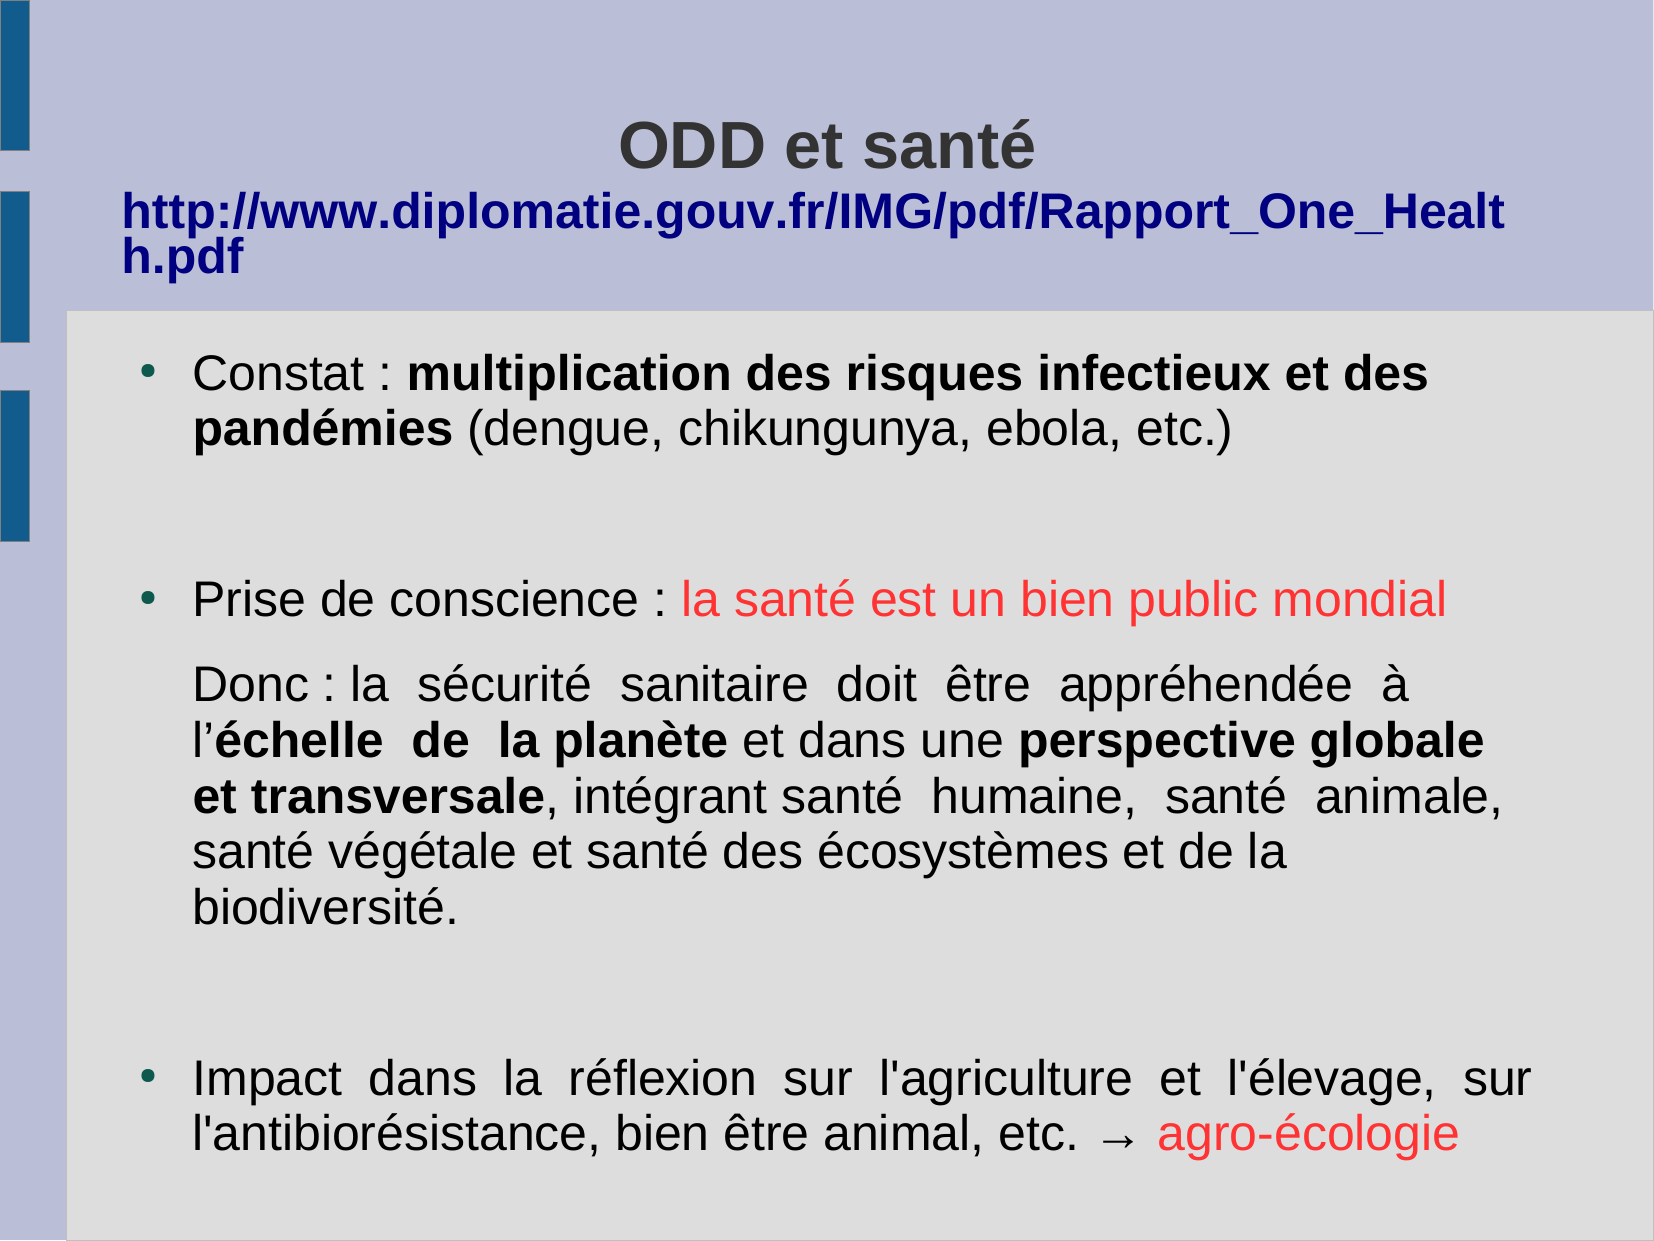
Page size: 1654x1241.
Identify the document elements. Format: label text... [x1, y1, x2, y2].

list Constat : multiplication des risques infectieux et des pandémies (dengue, chikungunya, ebola, etc.) Prise de conscience : la santé est un bien public mondial Donc : la sécurité sanitaire doit être appréhendée à l’échelle de la planète et dans une perspective globale et transversale, intégrant santé humaine, santé animale, santé végétale et santé des écosystèmes et de la biodiversité. Impact dans la réflexion sur l'agriculture et l'élevage, sur l'antibiorésistance, bien être animal, etc. → agro-écologie [121, 344, 1534, 1162]
title ODD et santé http://www.diplomatie.gouv.fr/IMG/pdf/Rapport_One_Health.pdf [121, 91, 1534, 299]
